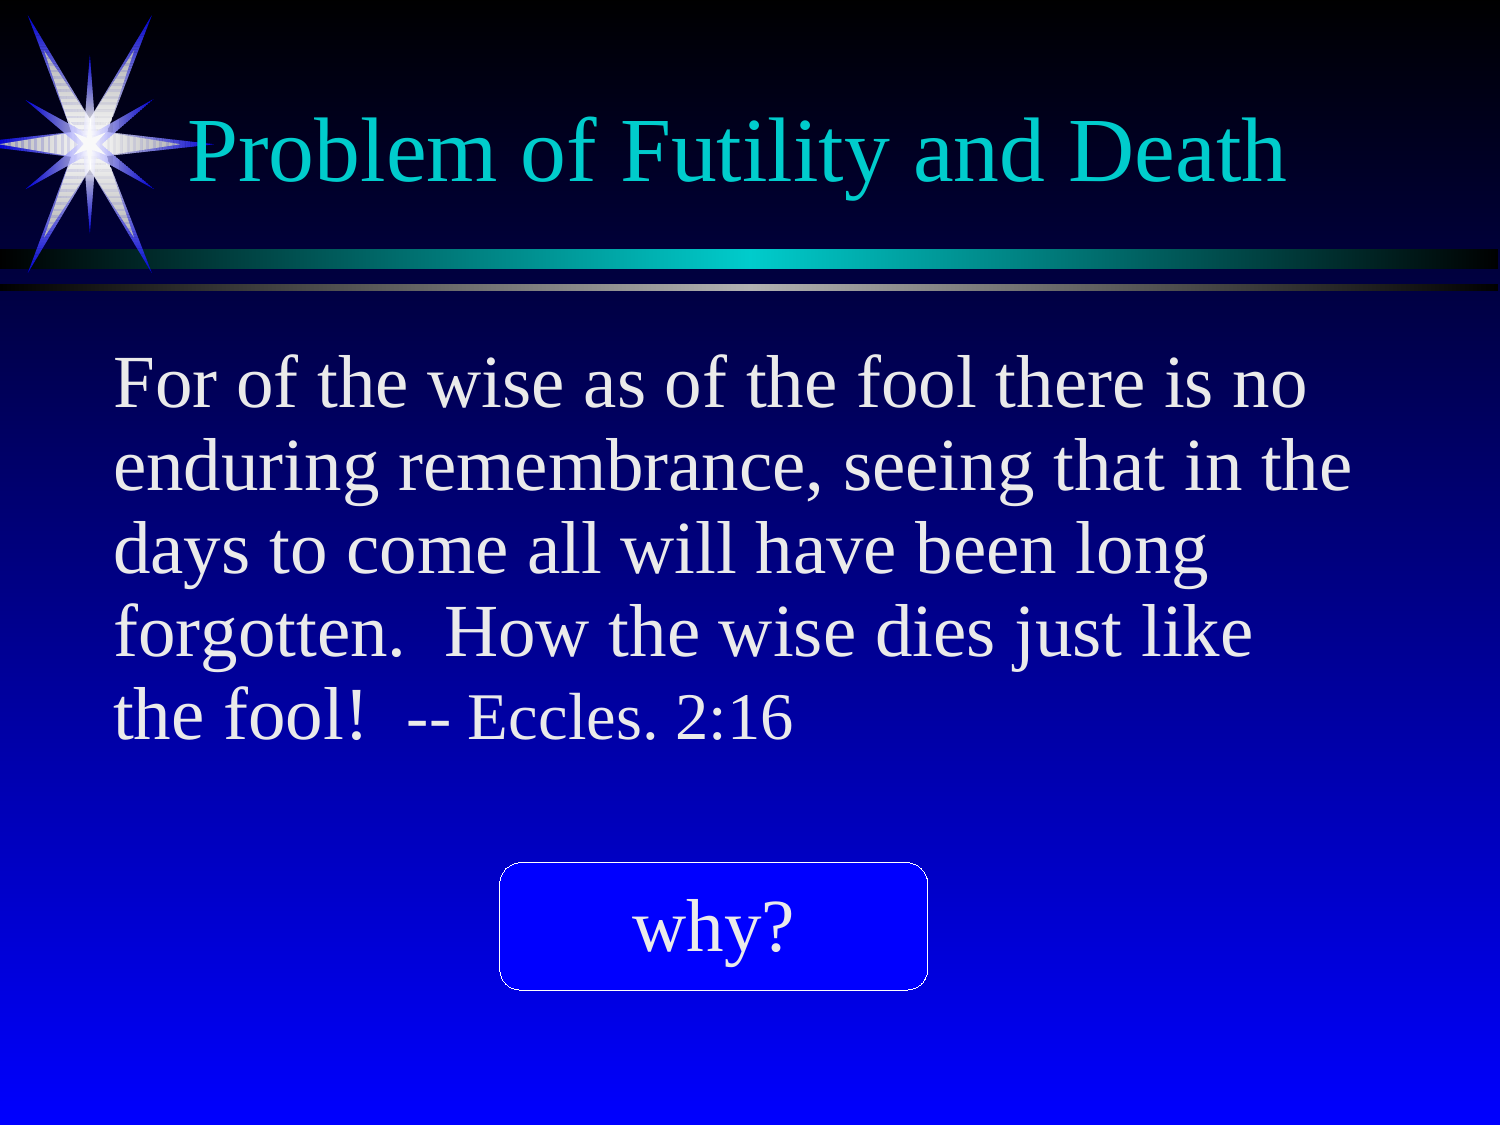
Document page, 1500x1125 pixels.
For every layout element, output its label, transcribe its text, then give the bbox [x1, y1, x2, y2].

title Problem of Futility and Death [187, 56, 1463, 244]
text_box For of the wise as of the fool there is no enduring remembrance, seeing that in the days to come all will have been long forgotten. How the wise dies just like the fool! -- Eccles. 2:16 [98, 333, 1374, 764]
text_box why? [499, 862, 928, 991]
